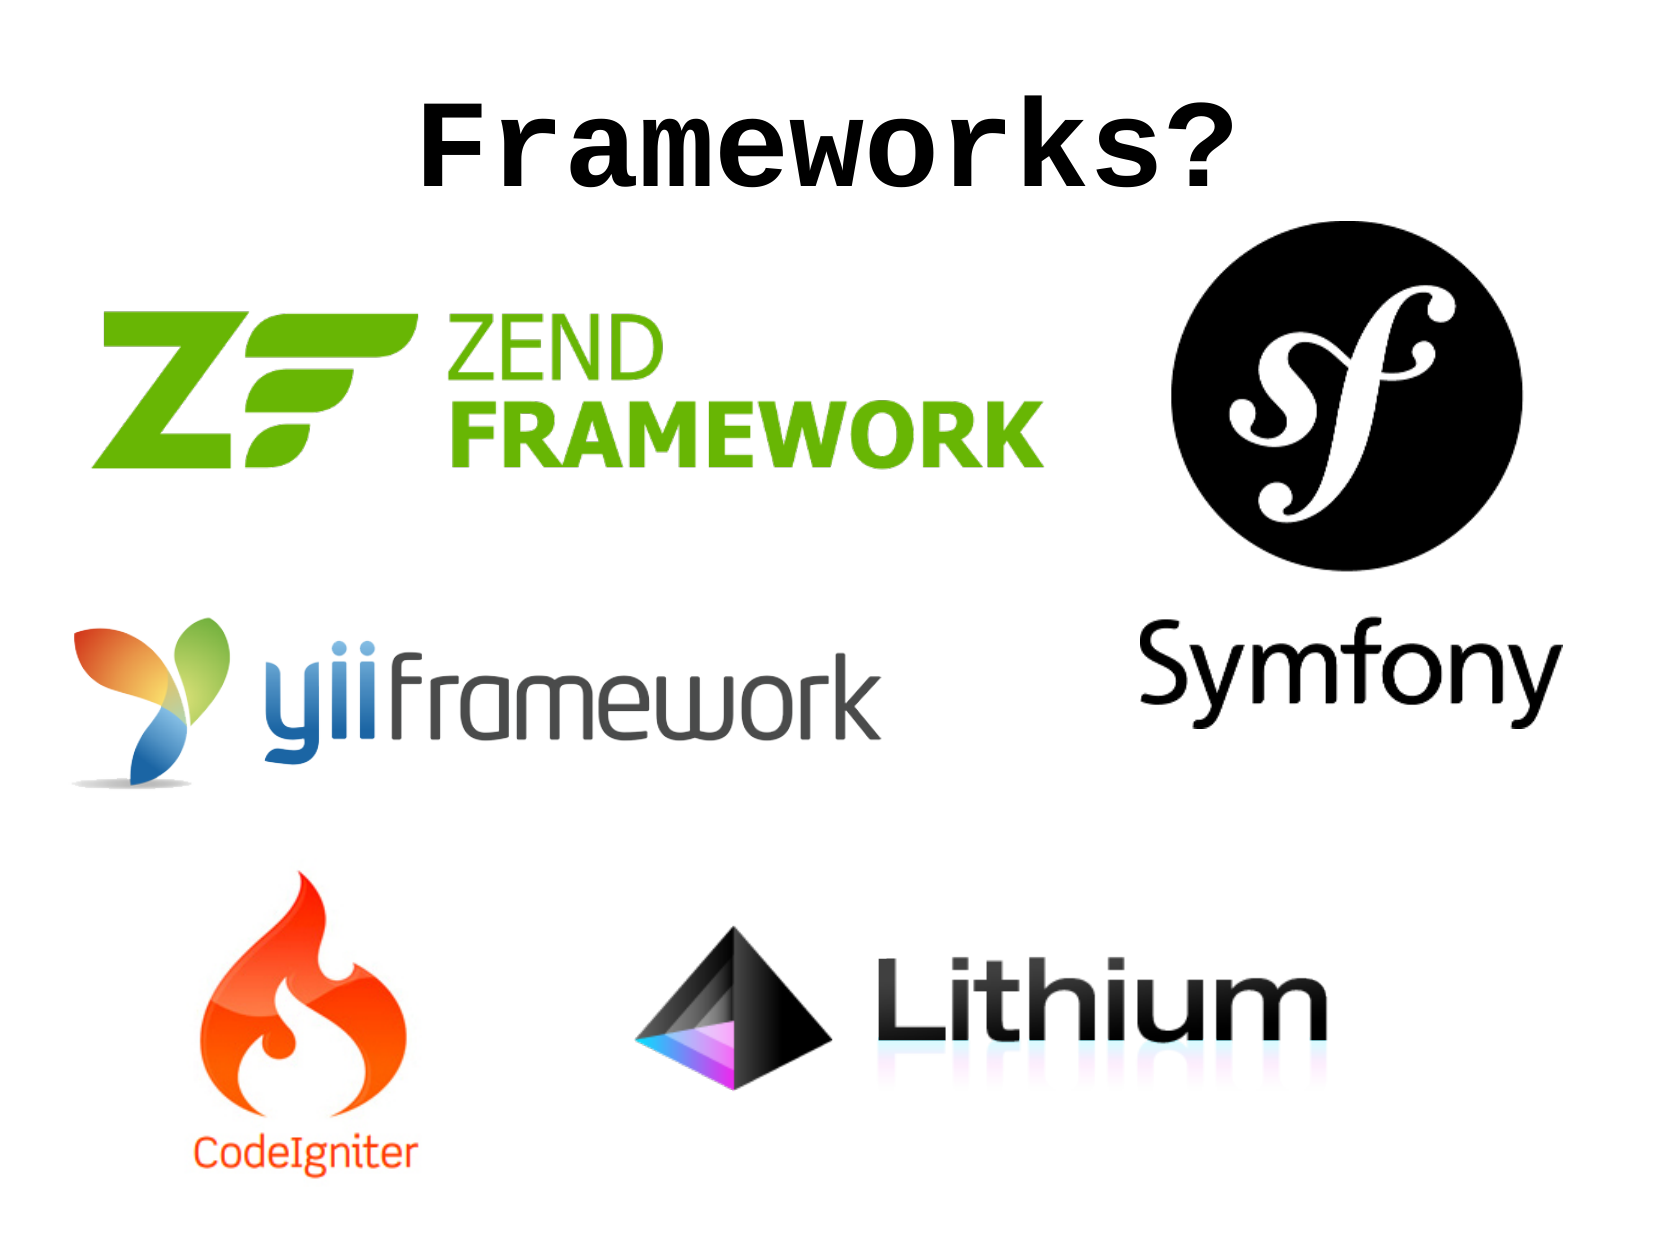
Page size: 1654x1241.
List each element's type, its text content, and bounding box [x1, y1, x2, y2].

picture [1140, 257, 1563, 729]
picture [25, 247, 1107, 533]
picture [0, 572, 1392, 1241]
title Frameworks? [82, 49, 1571, 257]
